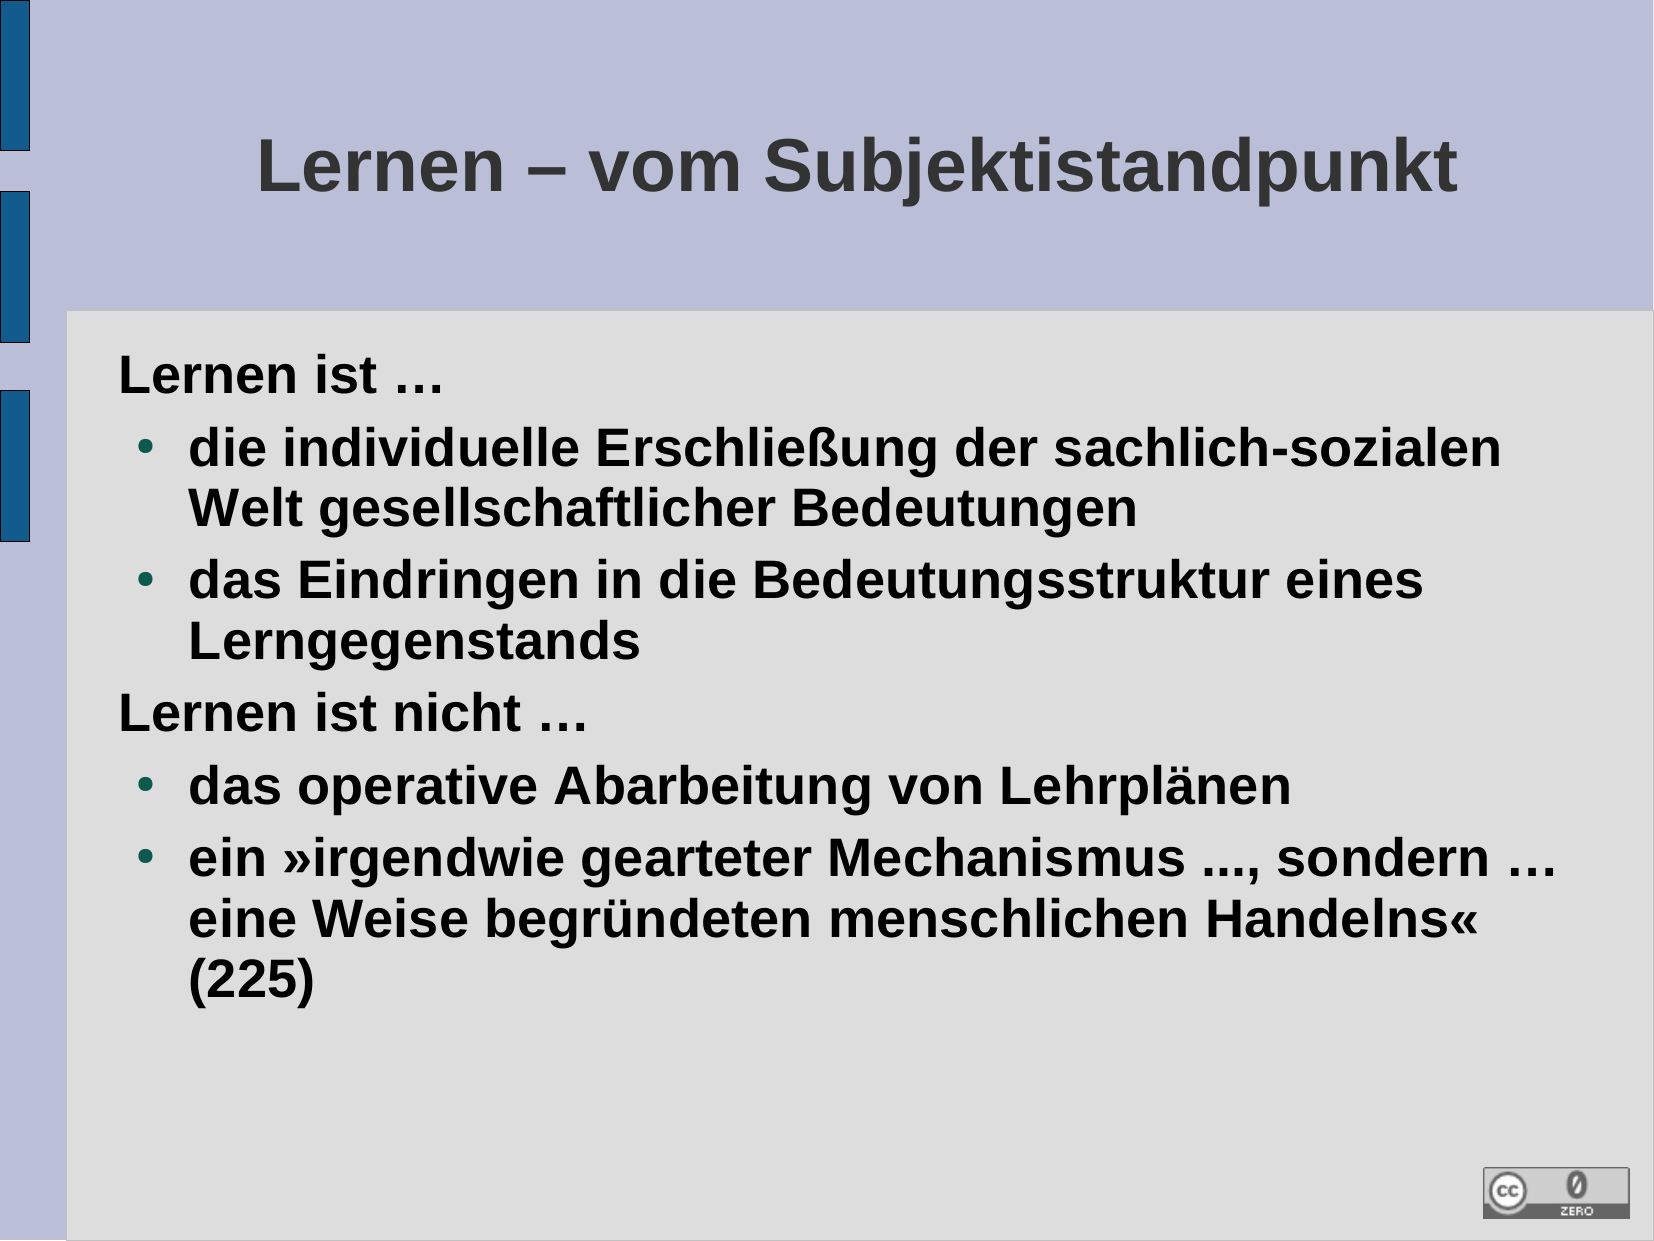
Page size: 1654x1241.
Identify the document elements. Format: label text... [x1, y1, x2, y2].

list Lernen ist … die individuelle Erschließung der sachlich-sozialen Welt gesellschaftlicher Bedeutungen das Eindringen in die Bedeutungsstruktur eines Lerngegenstands Lernen ist nicht … das operative Abarbeitung von Lehrplänen ein »irgendwie gearteter Mechanismus ..., sondern … eine Weise begründeten menschlichen Handelns« (225) [118, 344, 1596, 1152]
picture [1483, 1167, 1630, 1219]
title Lernen – vom Subjektistandpunkt [121, 61, 1595, 269]
